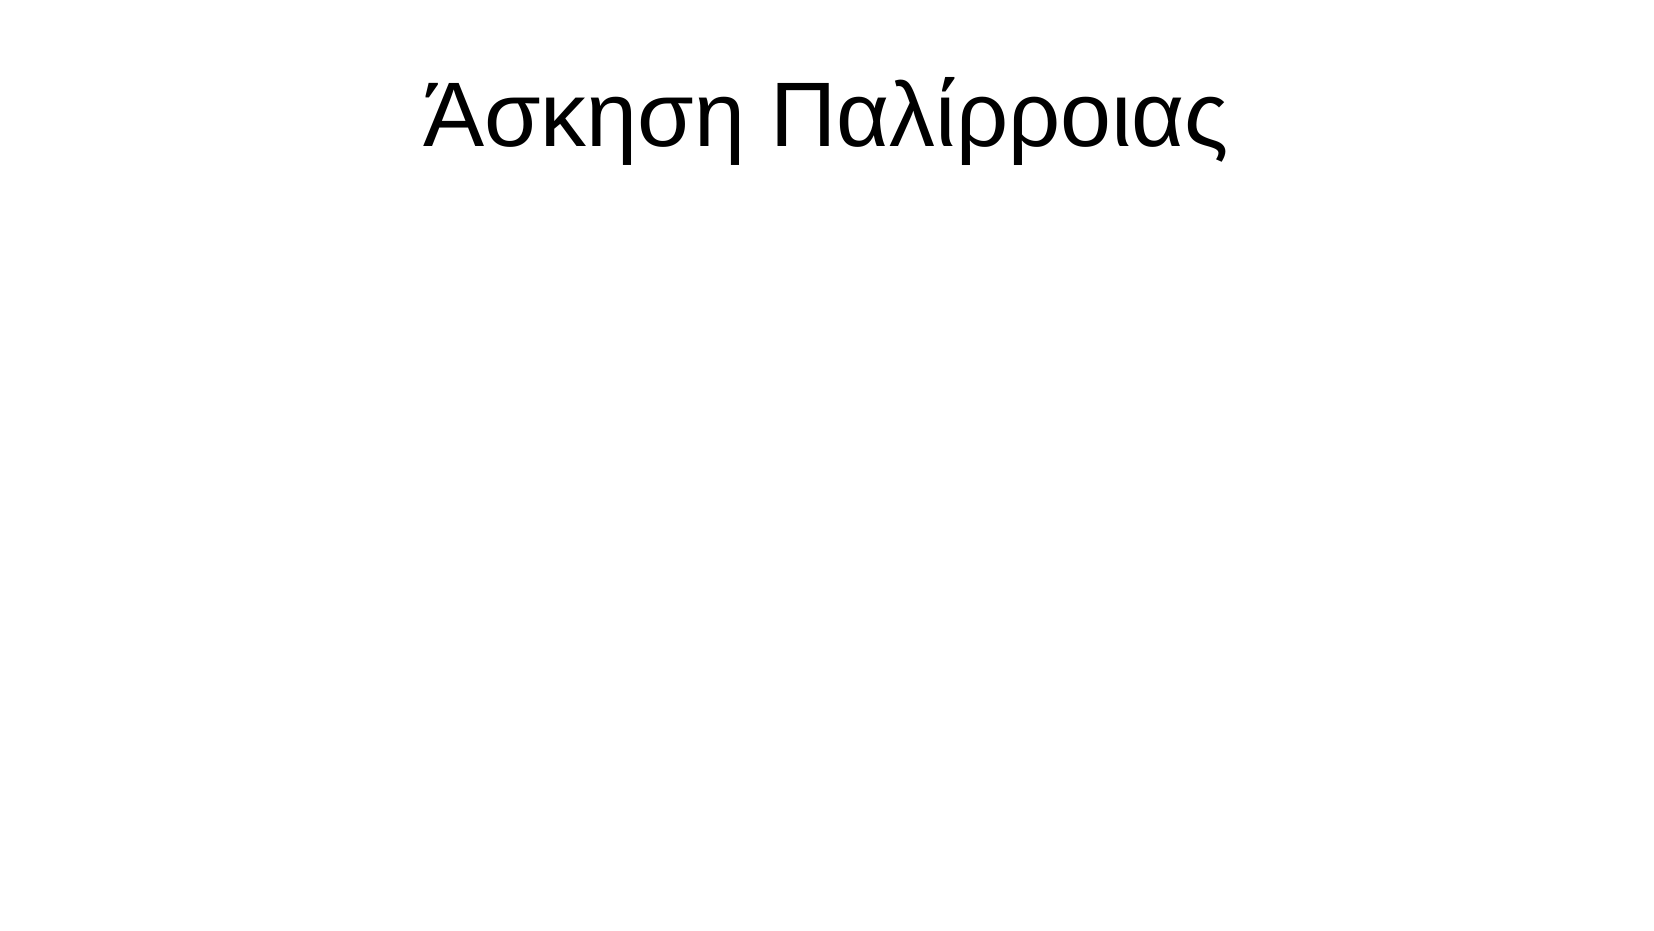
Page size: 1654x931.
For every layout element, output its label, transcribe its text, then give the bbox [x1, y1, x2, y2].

title Άσκηση Παλίρροιας [82, 37, 1571, 193]
